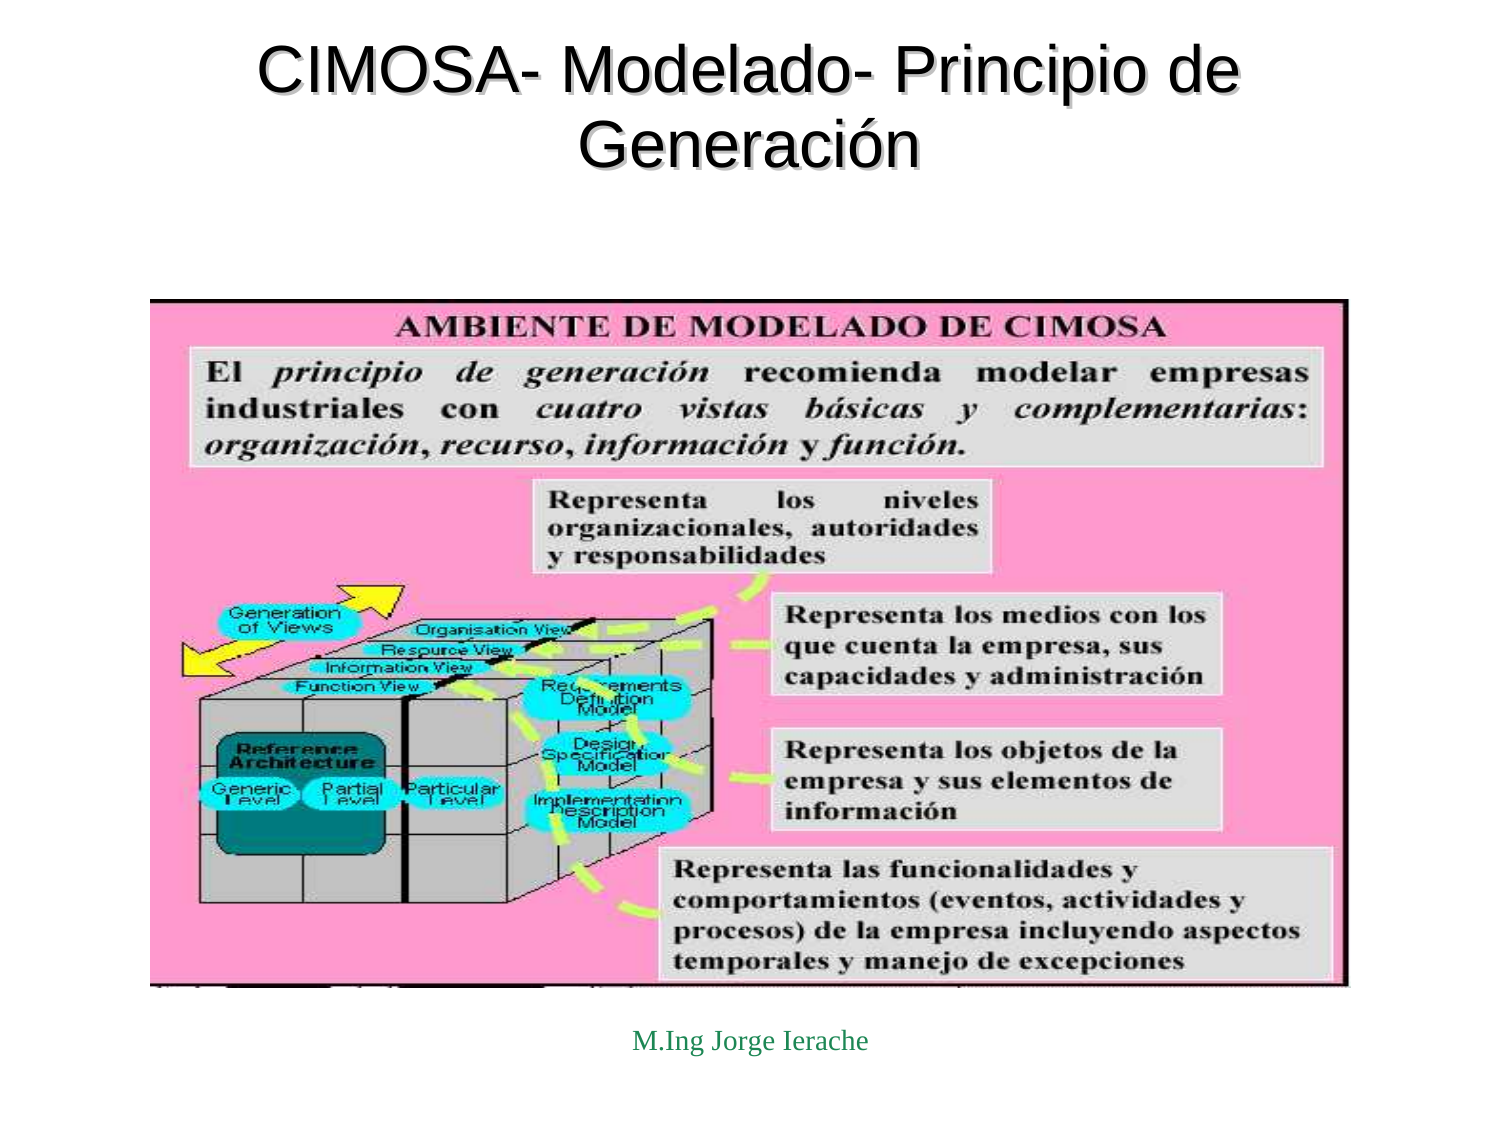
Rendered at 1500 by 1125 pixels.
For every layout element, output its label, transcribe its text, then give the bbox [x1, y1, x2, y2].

picture [150, 299, 1351, 988]
title CIMOSA- Modelado- Principio de Generación [74, 19, 1425, 195]
